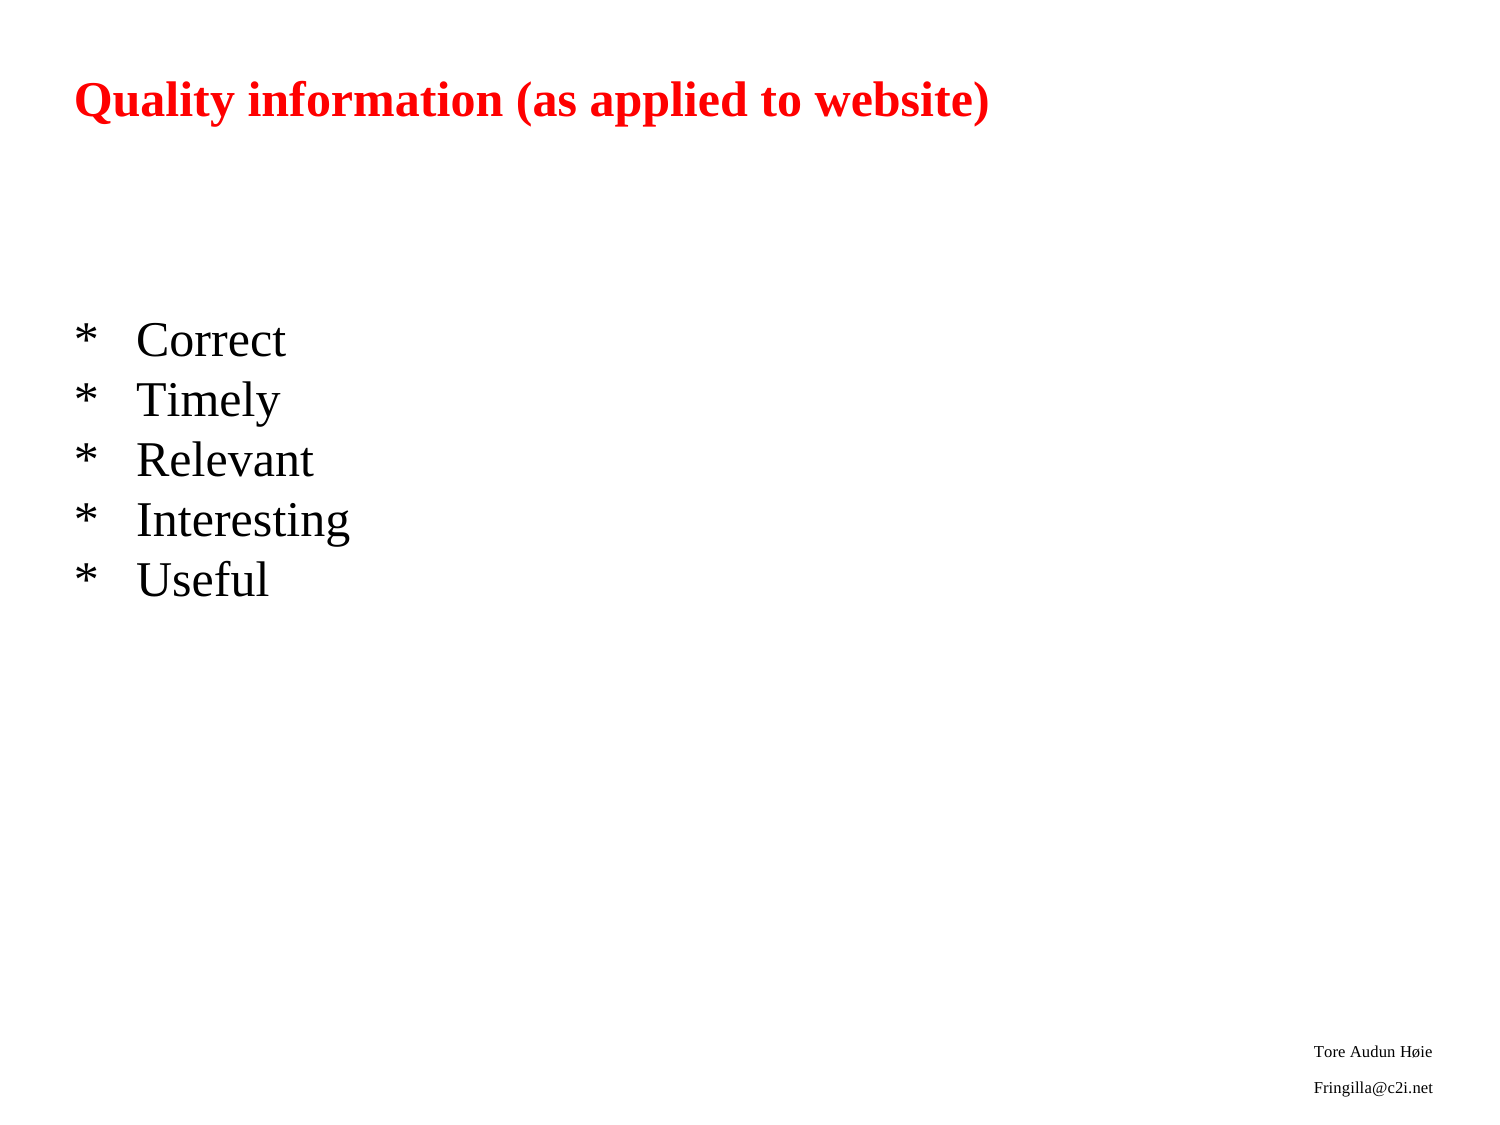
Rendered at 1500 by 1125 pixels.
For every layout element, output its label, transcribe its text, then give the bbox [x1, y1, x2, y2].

text_box Tore Audun Høie Fringilla@c2i.net [1299, 1033, 1500, 1105]
text_box Quality information (as applied to website) * Correct * Timely * Relevant * Interesting * Useful [59, 59, 1477, 734]
